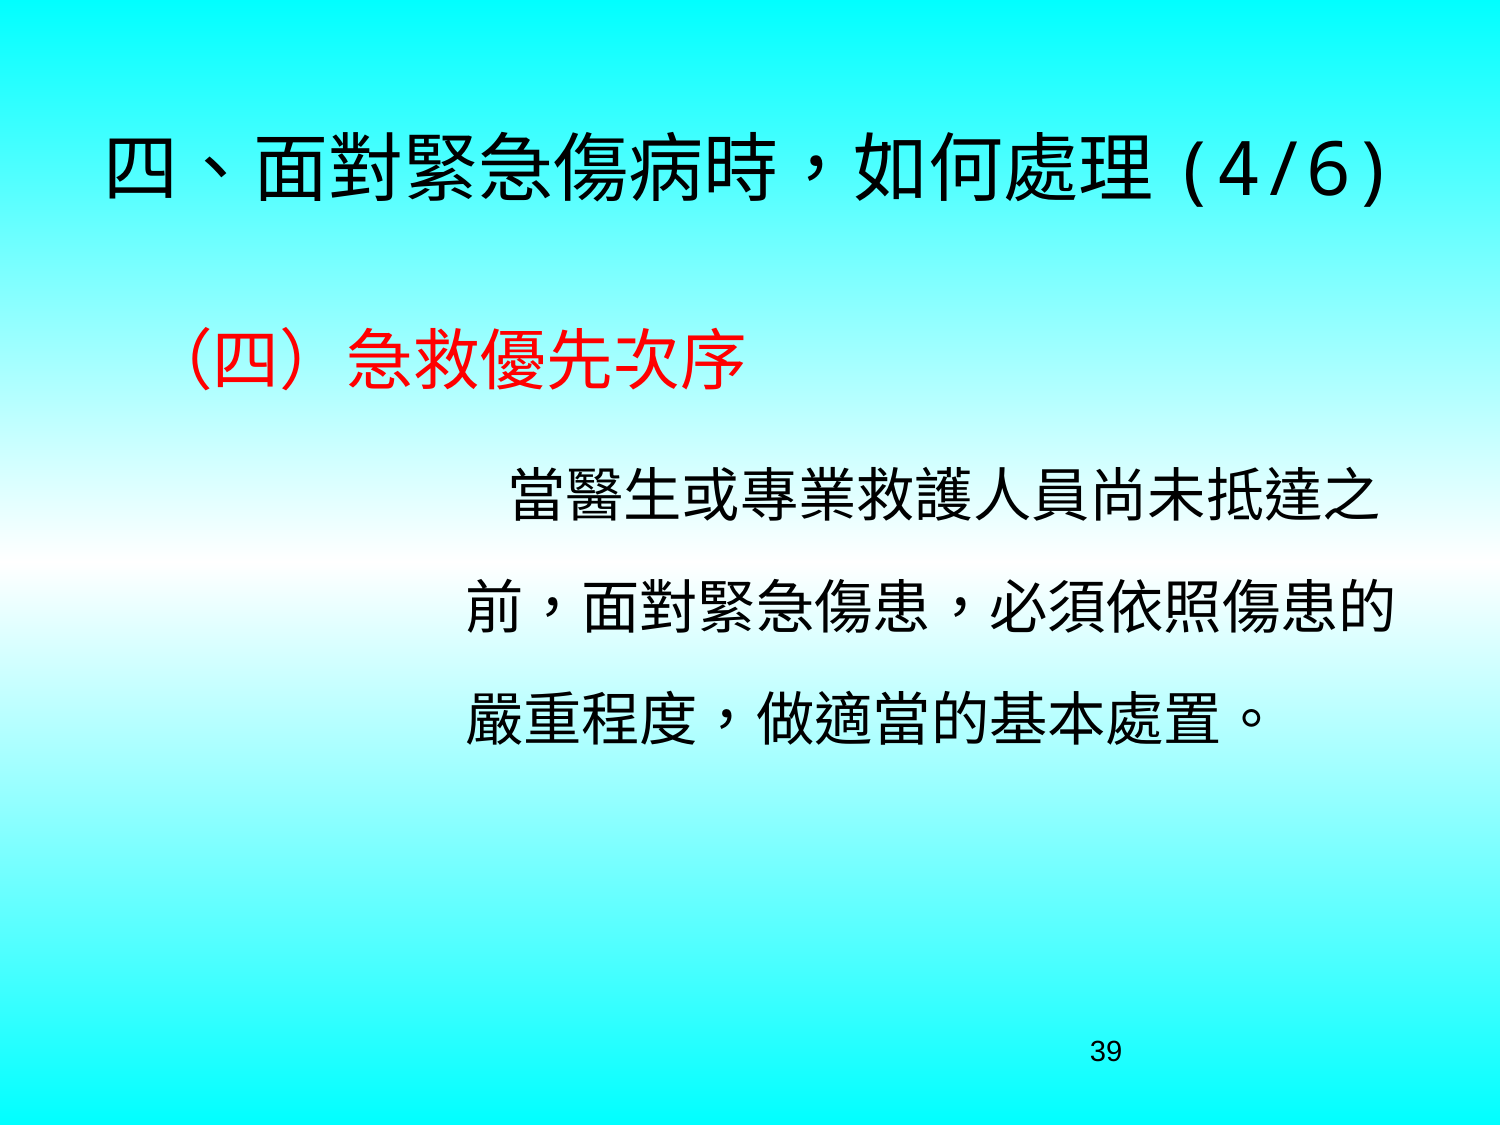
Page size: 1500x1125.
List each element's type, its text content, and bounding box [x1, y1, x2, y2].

list （四）急救優先次序 當醫生或專業救護人員尚未抵達之前，面對緊急傷患，必須依照傷患的嚴重程度，做適當的基本處置。 [75, 262, 1426, 1005]
title 四、面對緊急傷病時，如何處理(4/6) [75, 45, 1426, 233]
text_box [1074, 1024, 1426, 1103]
